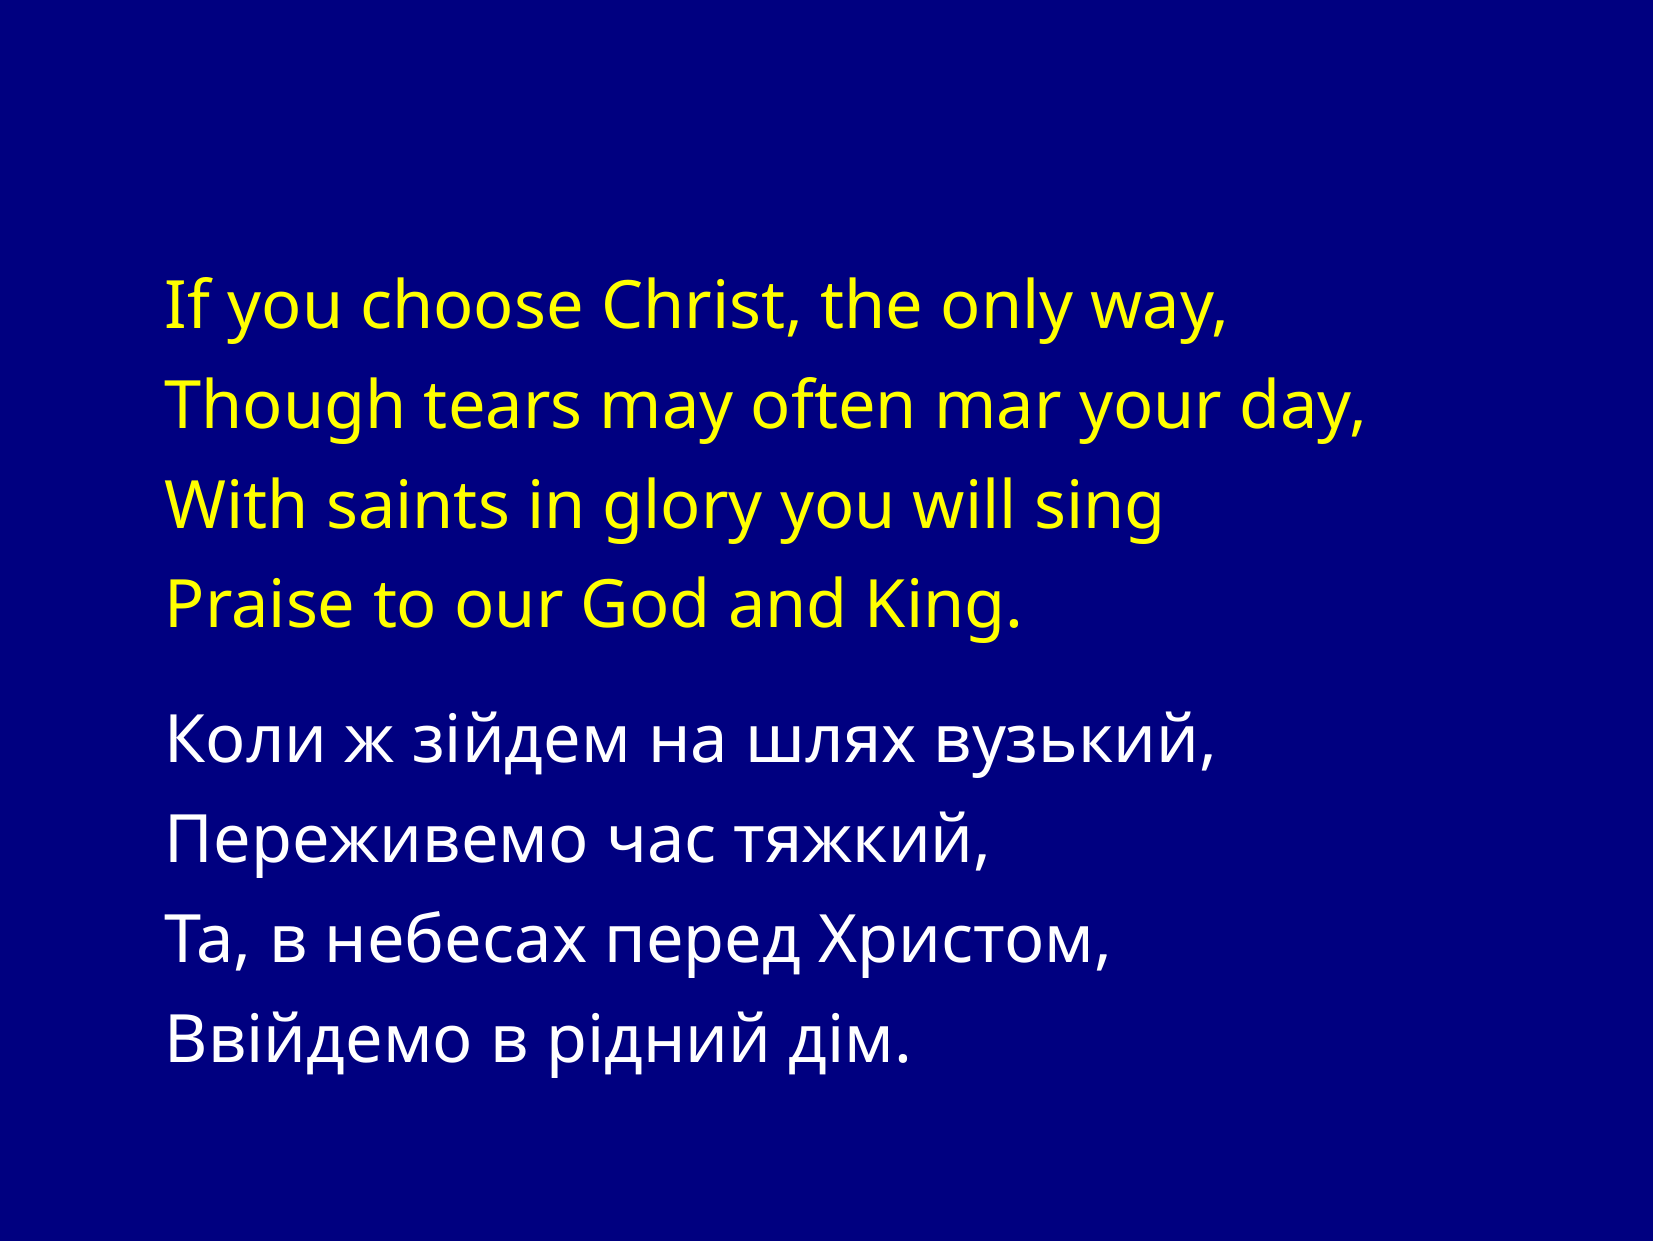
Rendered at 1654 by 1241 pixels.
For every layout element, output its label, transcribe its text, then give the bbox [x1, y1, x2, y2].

text_box Коли ж зійдем на шлях вузький, Переживемо час тяжкий, Та, в небесах перед Христом, Ввійдемо в рідний дім. [37, 675, 1576, 1163]
text_box If you choose Christ, the only way, Though tears may often mar your day, With saints in glory you will sing Praise to our God and King. [37, 150, 1651, 638]
